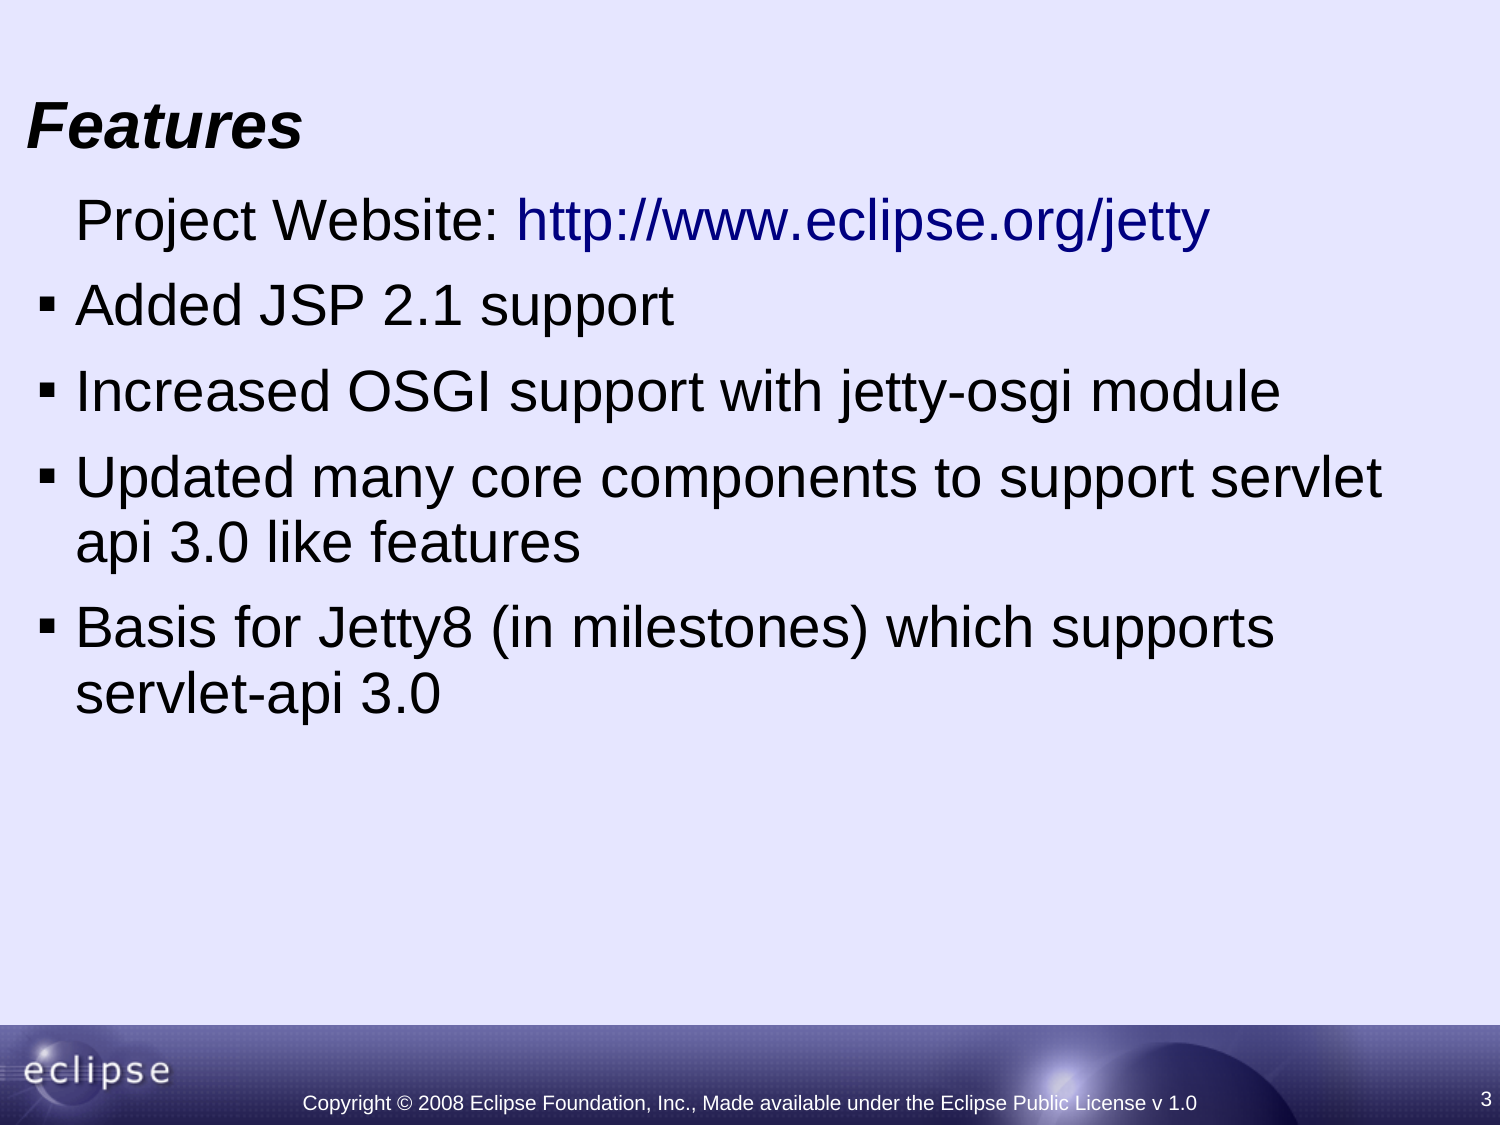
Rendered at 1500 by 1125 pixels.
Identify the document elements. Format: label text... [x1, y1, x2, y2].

picture [0, 1025, 1500, 1125]
title Features [26, 84, 1474, 172]
list Project Website: http://www.eclipse.org/jetty Added JSP 2.1 support Increased OSGI support with jetty-osgi module Updated many core components to support servlet api 3.0 like features Basis for Jetty8 (in milestones) which supports servlet-api 3.0 [37, 187, 1463, 1021]
